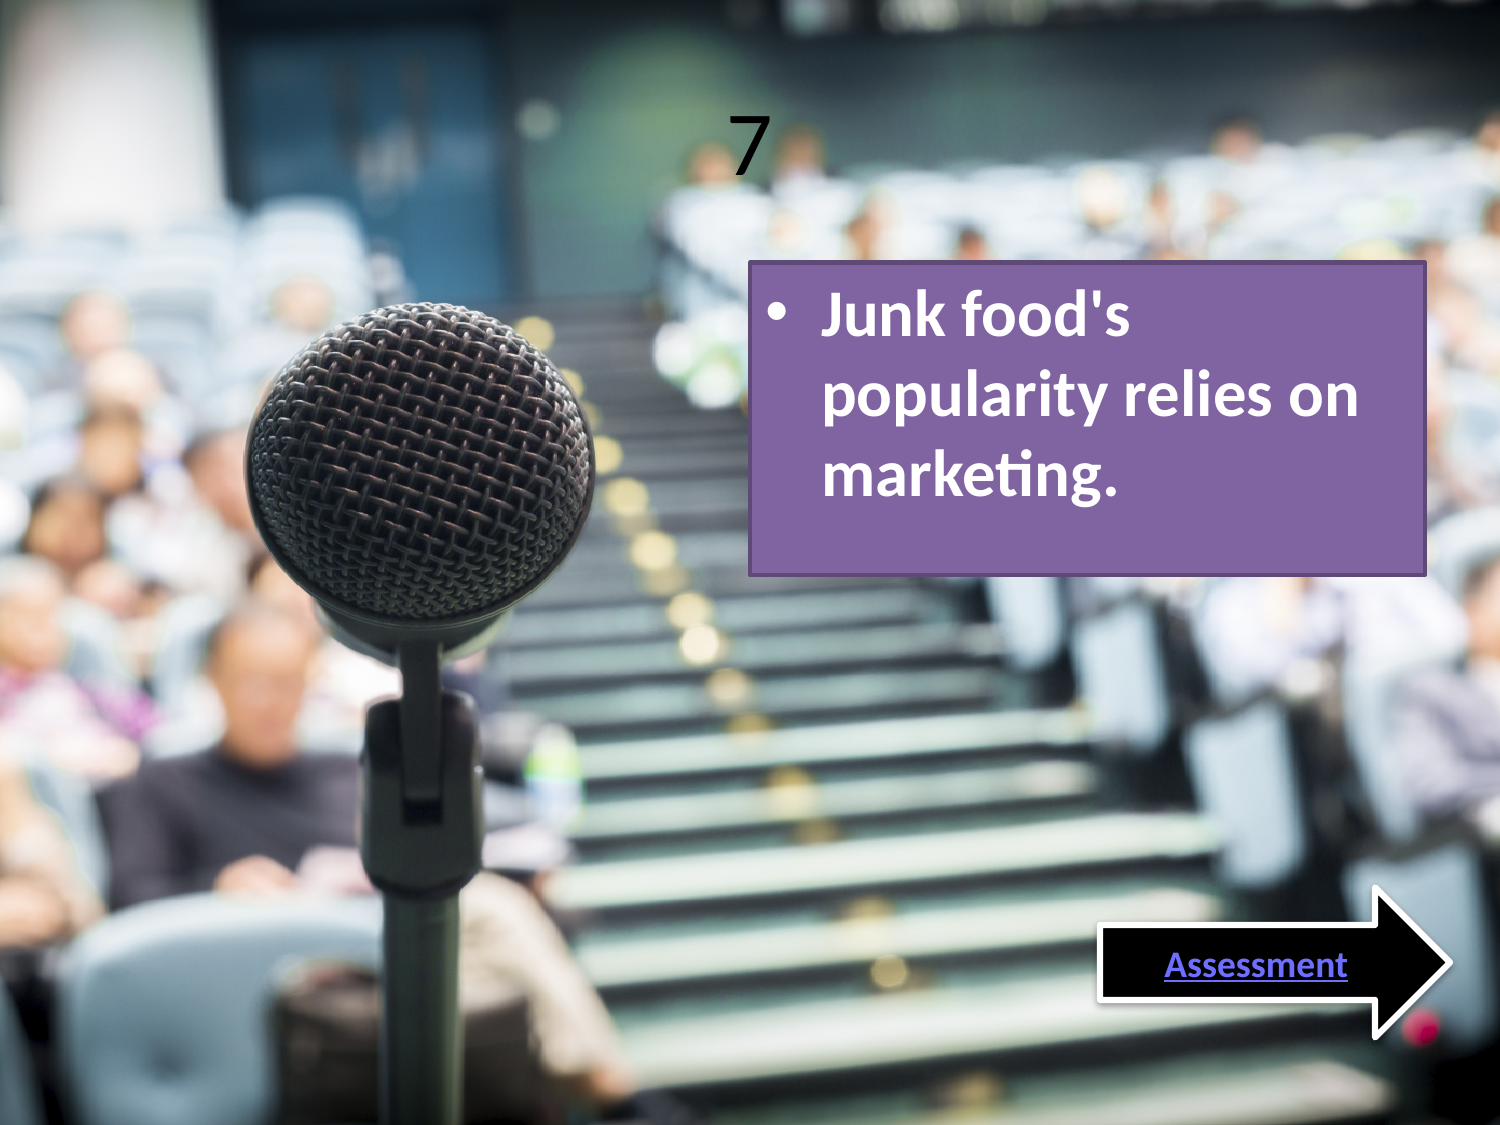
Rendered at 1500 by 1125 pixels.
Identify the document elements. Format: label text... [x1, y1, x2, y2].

title 7 [75, 45, 1425, 233]
list Junk food's popularity relies on marketing. [750, 262, 1425, 575]
text_box Assessment [1100, 887, 1451, 1038]
picture [0, 0, 1500, 1125]
